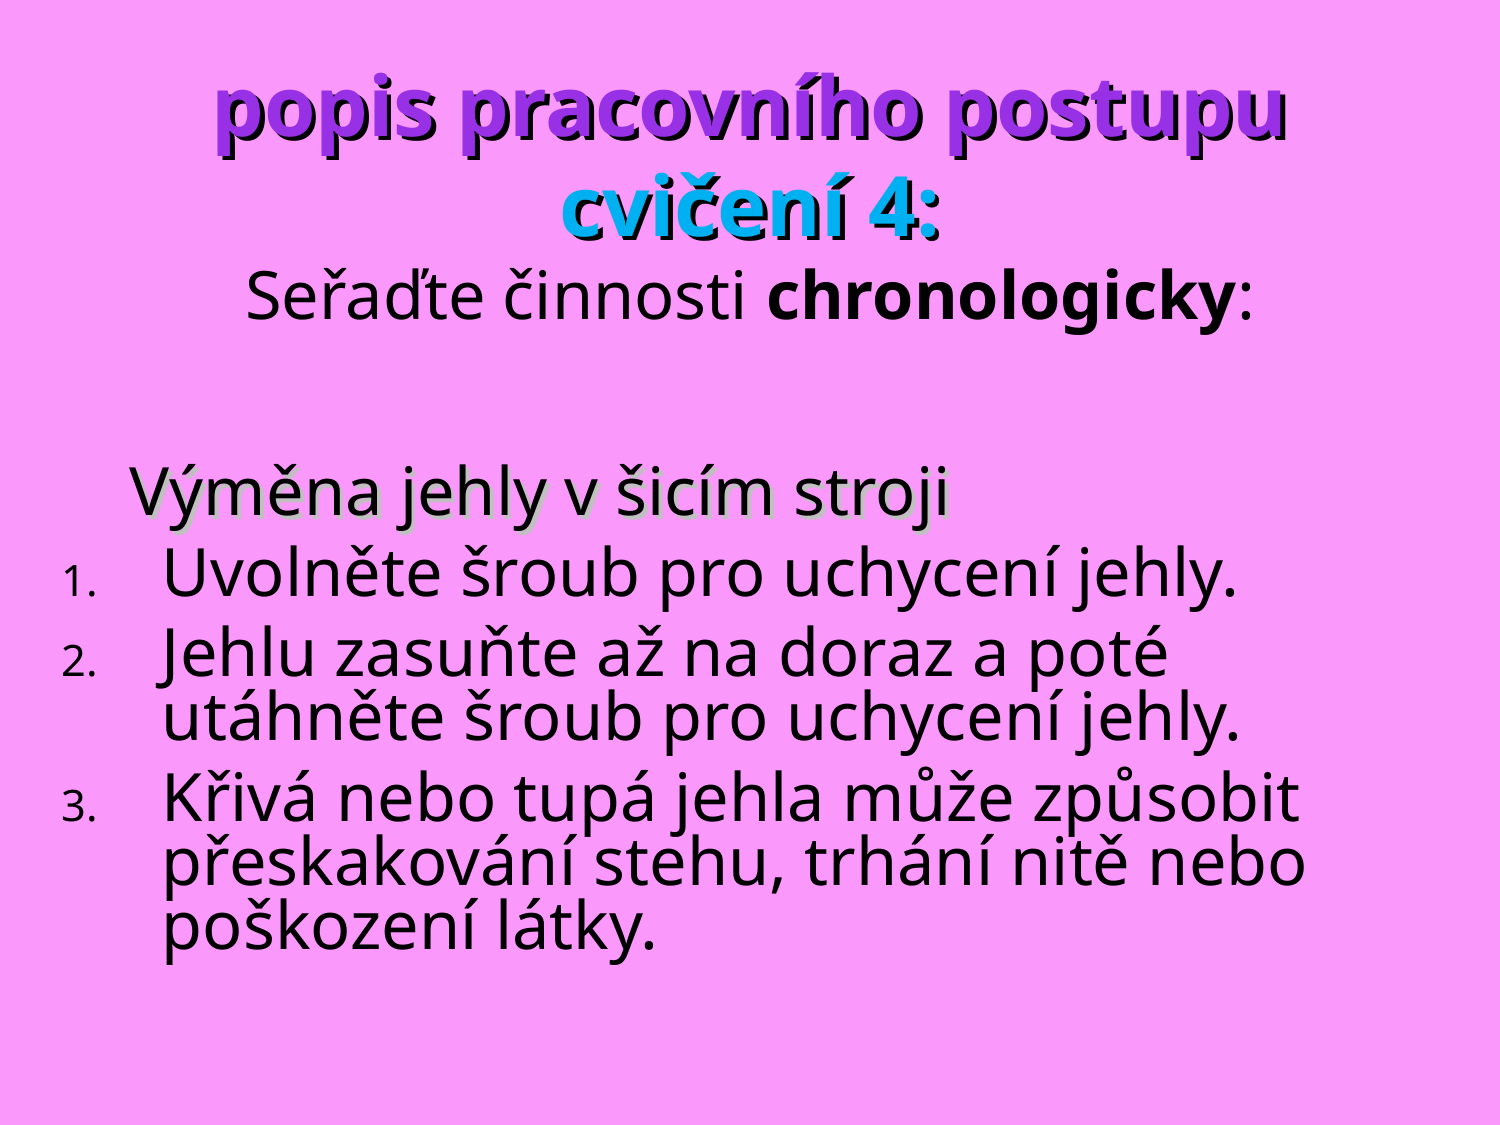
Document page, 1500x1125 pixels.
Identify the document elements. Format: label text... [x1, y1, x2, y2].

list Výměna jehly v šicím stroji Uvolněte šroub pro uchycení jehly. Jehlu zasuňte až na doraz a poté utáhněte šroub pro uchycení jehly. Křivá nebo tupá jehla může způsobit přeskakování stehu, trhání nitě nebo poškození látky. [46, 457, 1479, 1071]
title popis pracovního postupu cvičení 4: Seřaďte činnosti chronologicky: [75, 45, 1426, 341]
